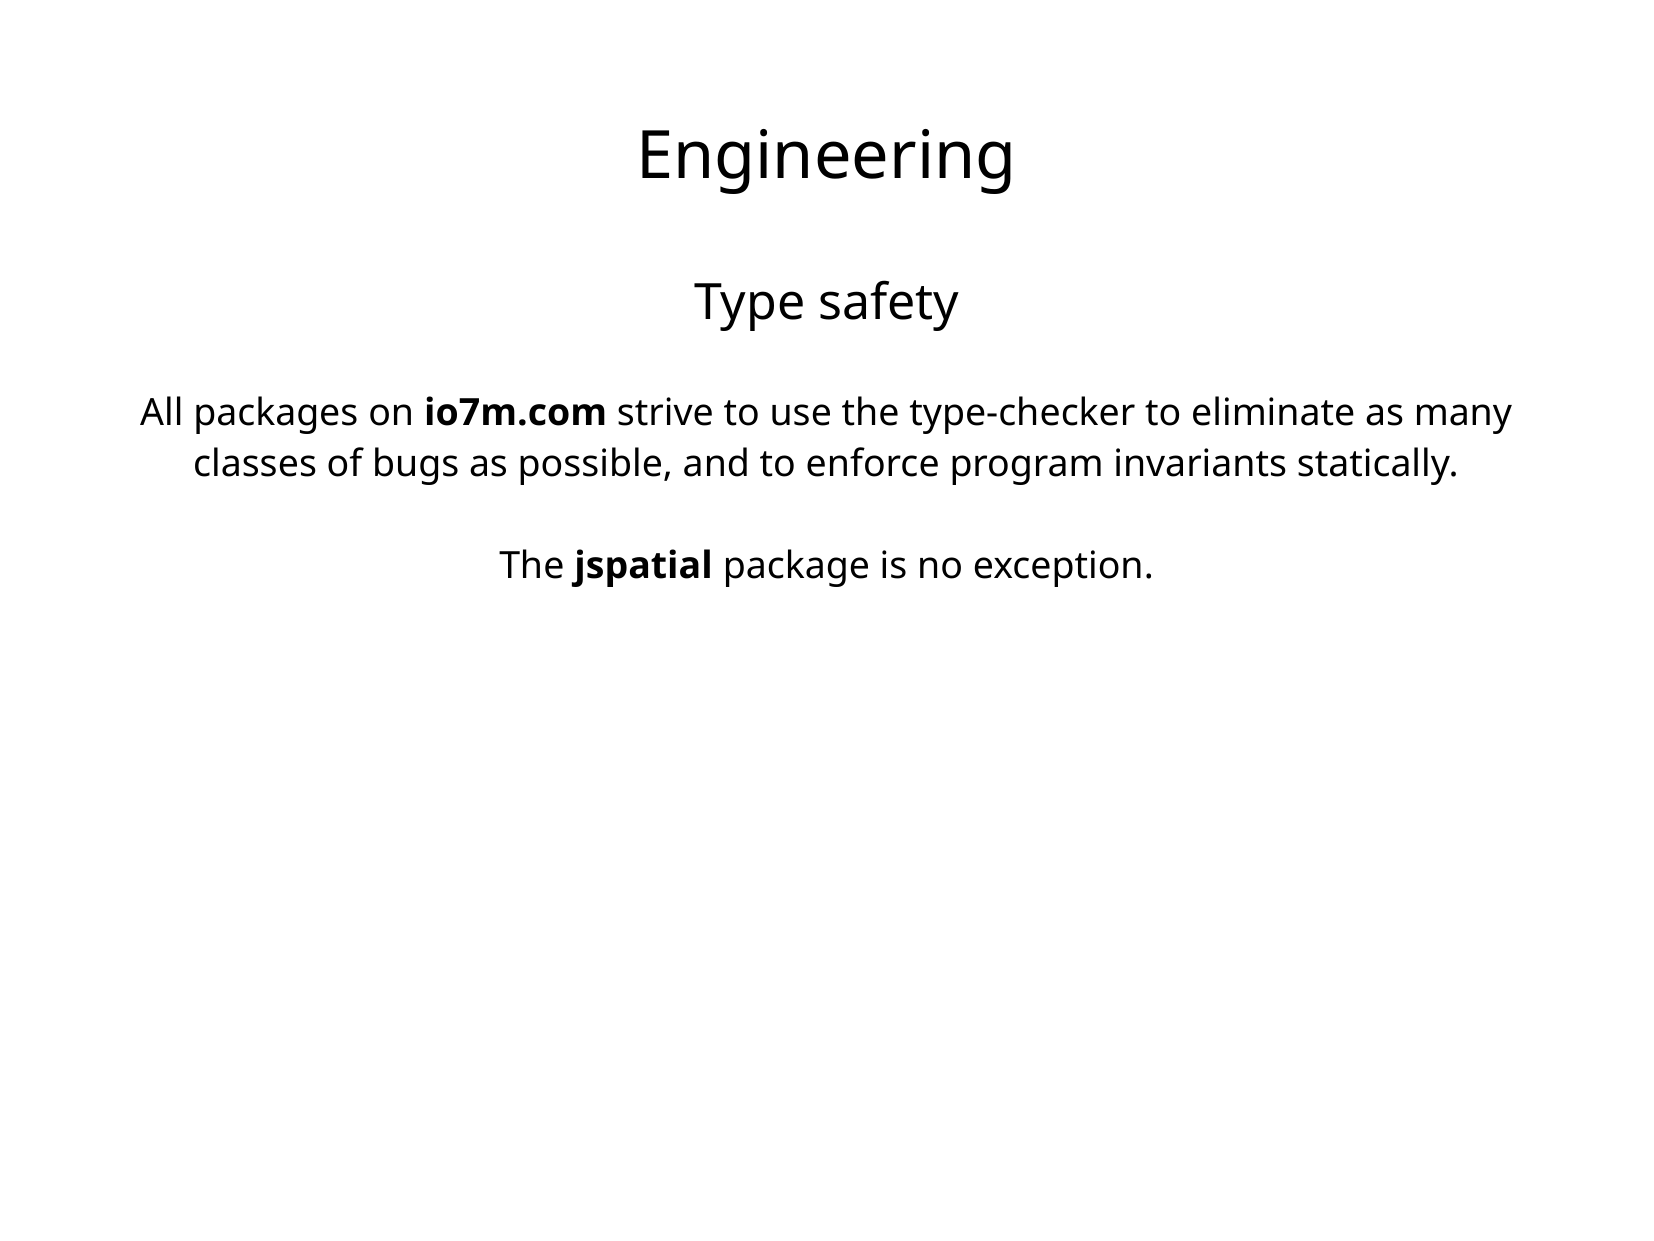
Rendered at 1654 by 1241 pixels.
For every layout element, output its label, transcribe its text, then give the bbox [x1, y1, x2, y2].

subtitle Type safety All packages on io7m.com strive to use the type-checker to eliminate as many classes of bugs as possible, and to enforce program invariants statically. The jspatial package is no exception. [82, 49, 1571, 1010]
